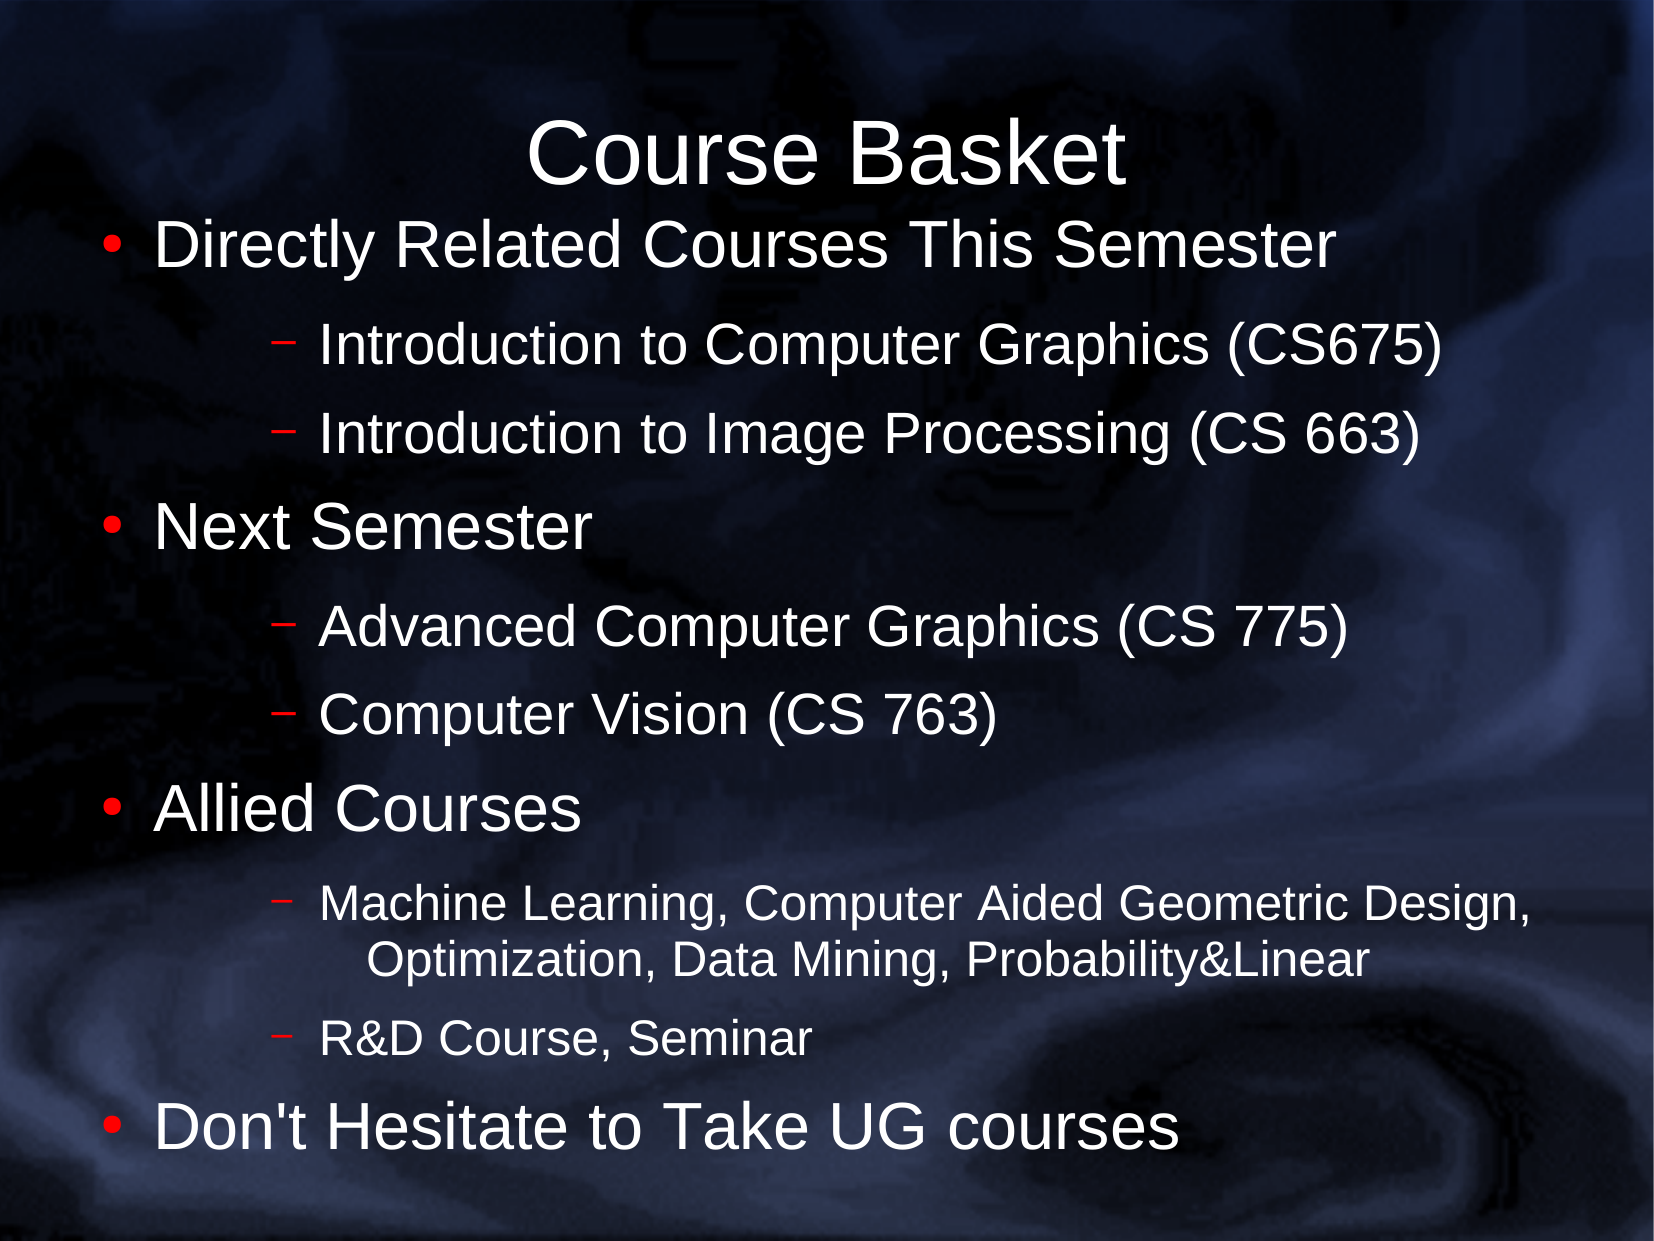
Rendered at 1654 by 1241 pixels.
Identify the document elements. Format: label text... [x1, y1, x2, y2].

list Directly Related Courses This Semester Introduction to Computer Graphics (CS675) Introduction to Image Processing (CS 663) Next Semester Advanced Computer Graphics (CS 775) Computer Vision (CS 763) Allied Courses Machine Learning, Computer Aided Geometric Design, Optimization, Data Mining, Probability&Linear R&D Course, Seminar Don't Hesitate to Take UG courses [82, 207, 1571, 1177]
title Course Basket [82, 56, 1571, 207]
picture [0, 0, 1654, 1241]
